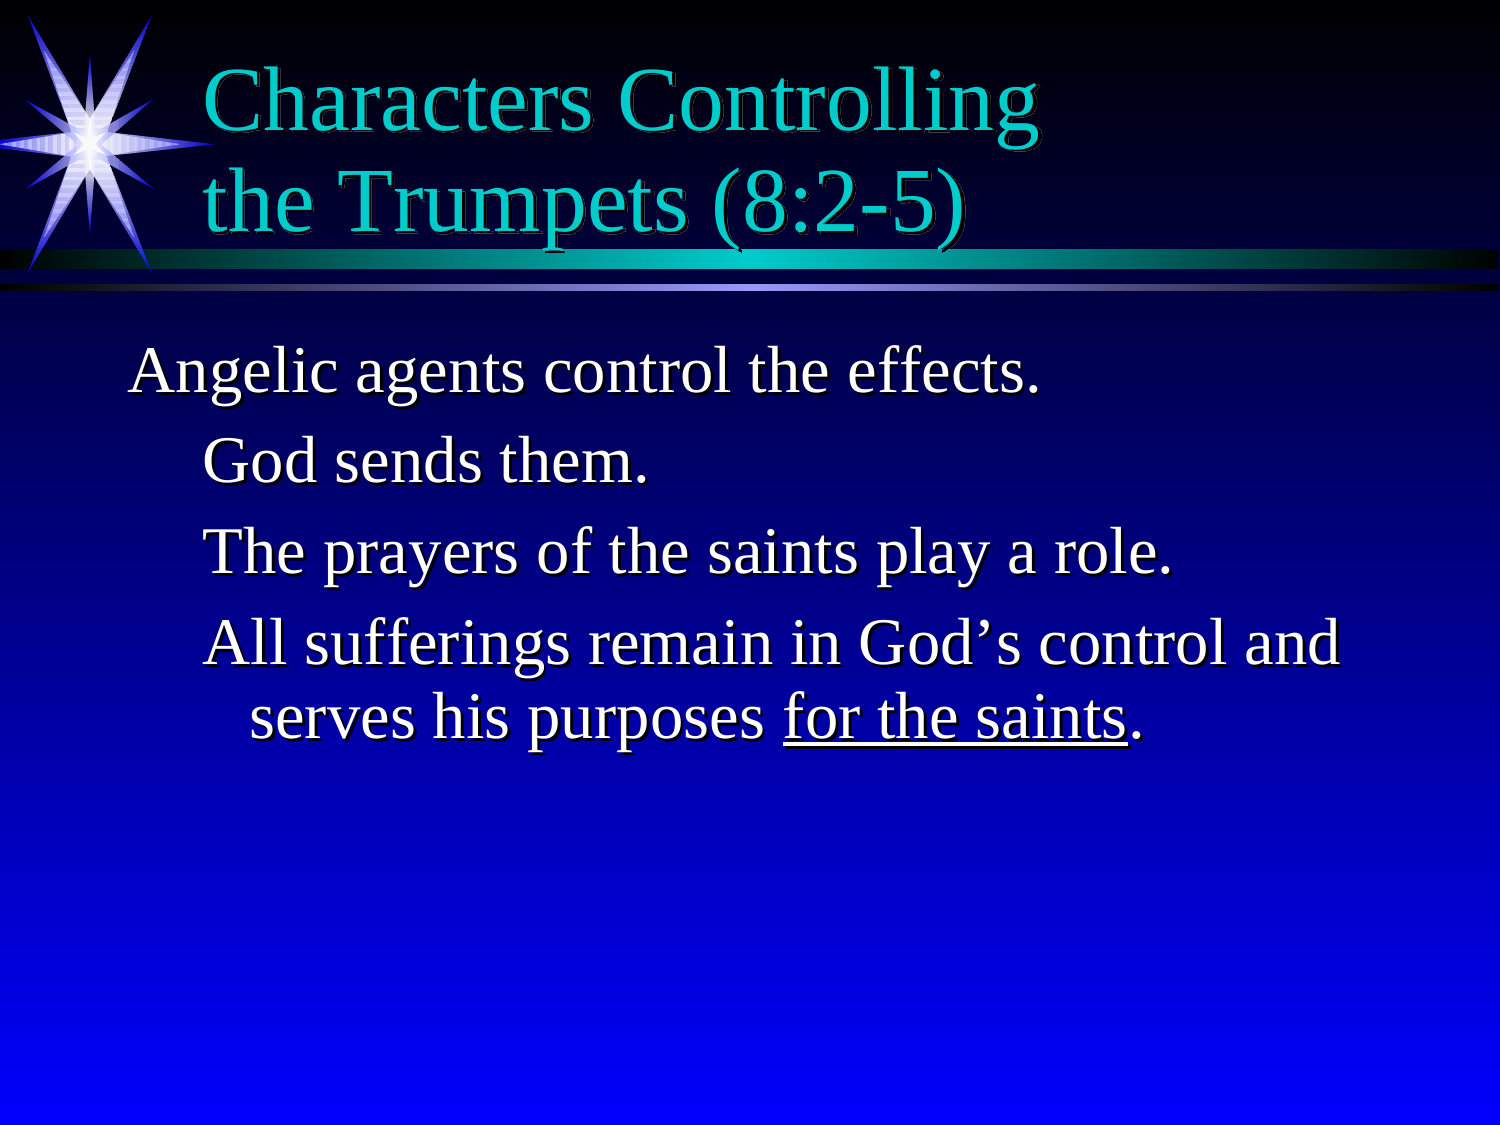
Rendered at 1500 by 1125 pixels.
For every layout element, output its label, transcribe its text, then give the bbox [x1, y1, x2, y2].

title Characters Controlling the Trumpets (8:2-5) [187, 40, 1463, 260]
list Angelic agents control the effects. God sends them. The prayers of the saints play a role. All sufferings remain in God’s control and serves his purposes for the saints. [112, 324, 1388, 1001]
